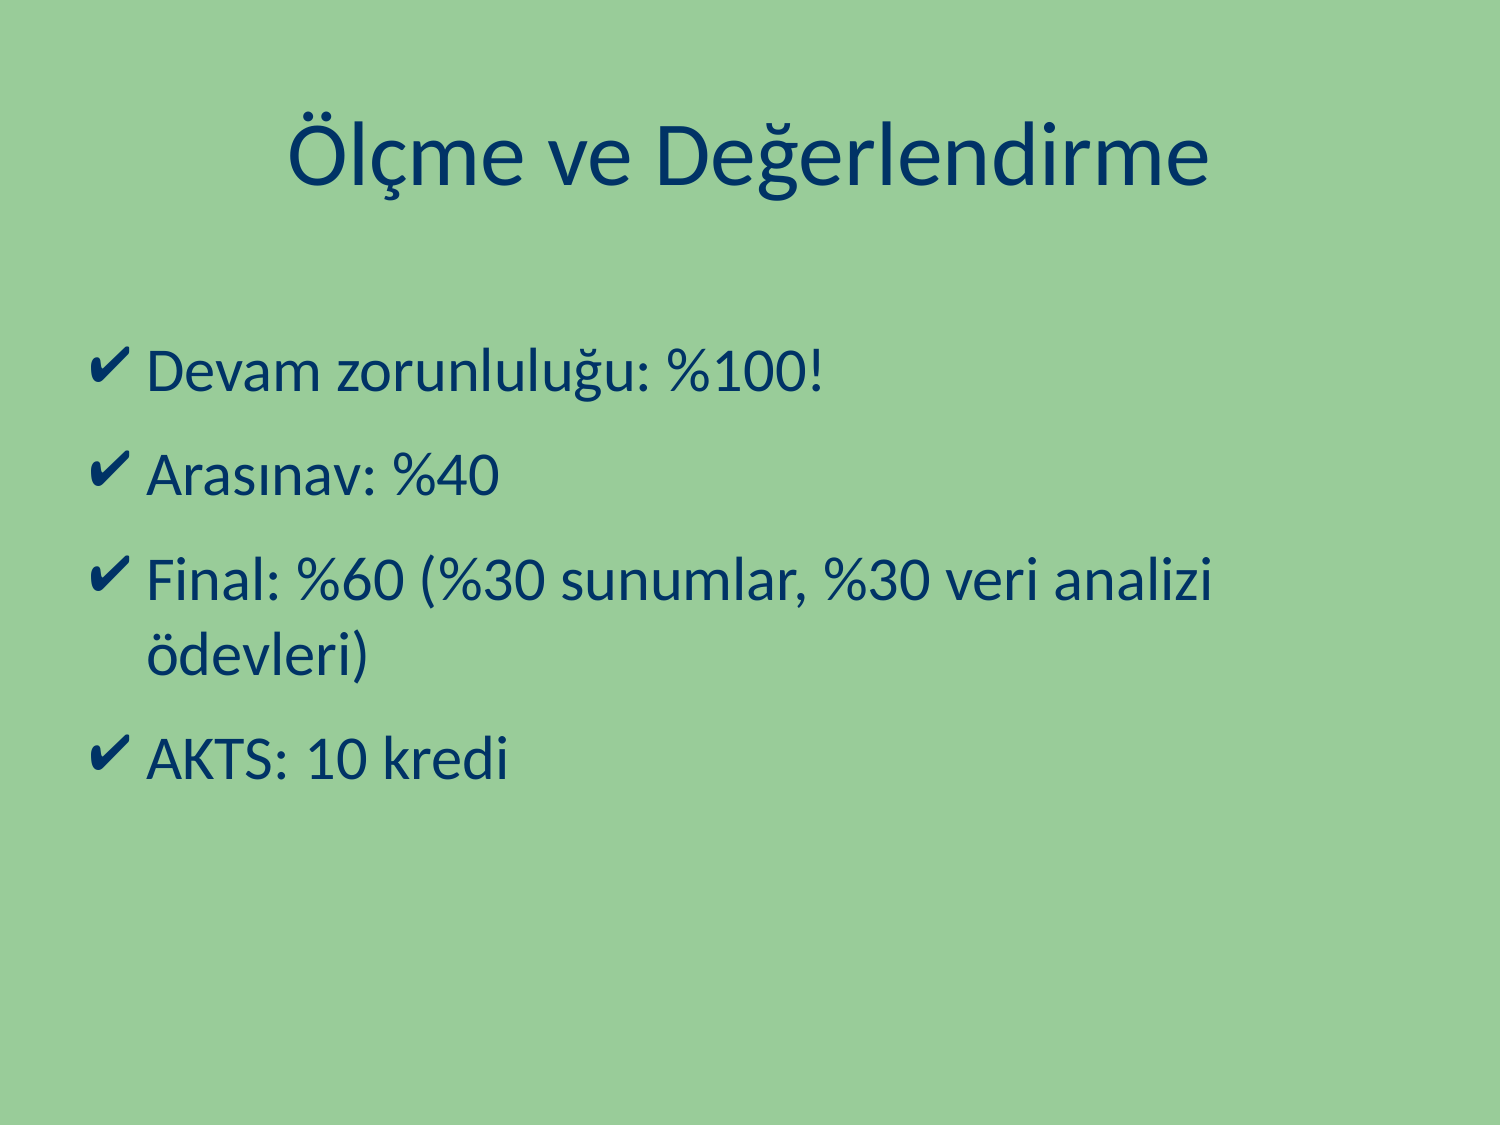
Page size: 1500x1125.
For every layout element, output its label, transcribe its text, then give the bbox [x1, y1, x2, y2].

title Ölçme ve Değerlendirme [75, 86, 1425, 274]
list Devam zorunluluğu: %100! Arasınav: %40 Final: %60 (%30 sunumlar, %30 veri analizi ödevleri) AKTS: 10 kredi [75, 321, 1425, 870]
